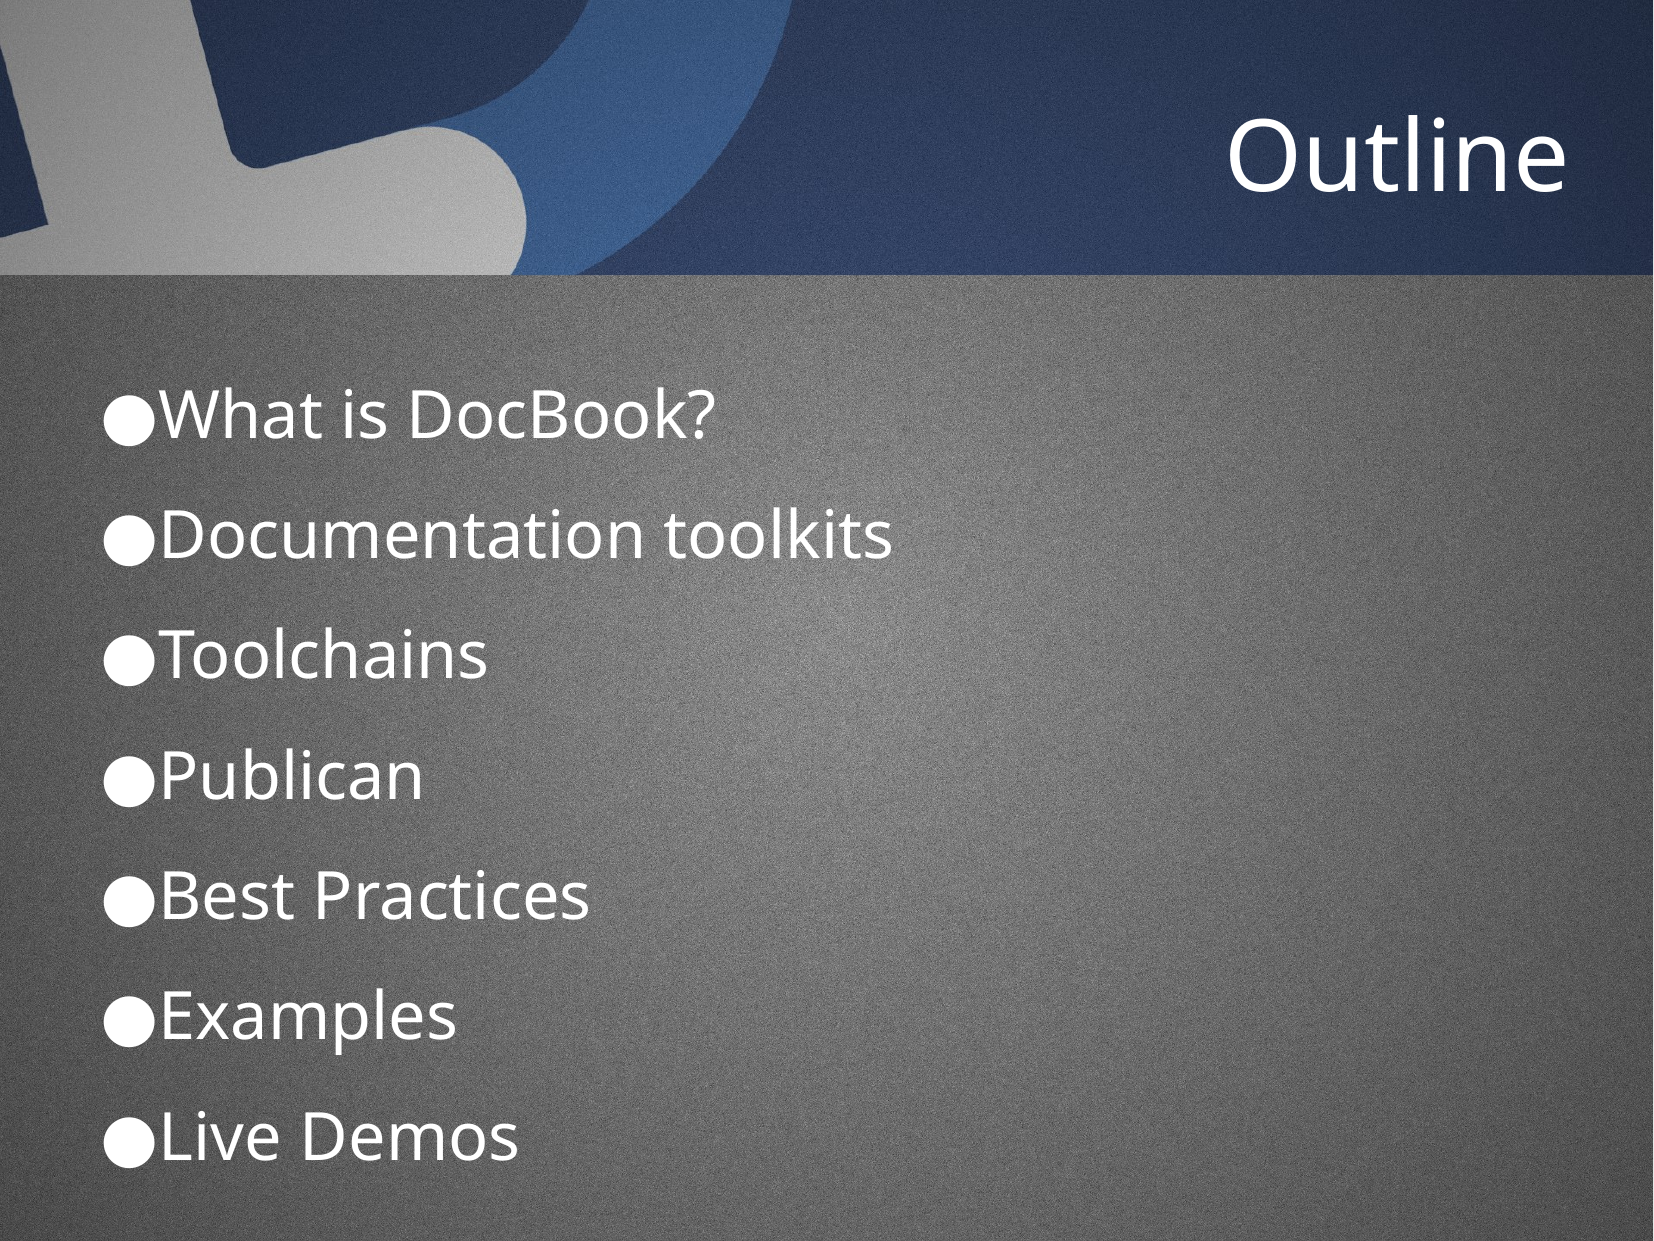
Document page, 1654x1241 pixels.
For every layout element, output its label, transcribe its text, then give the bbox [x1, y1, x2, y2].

list What is DocBook? Documentation toolkits Toolchains Publican Best Practices Examples Live Demos [82, 367, 1571, 1186]
title Outline [82, 49, 1571, 257]
picture [0, 0, 1654, 1241]
